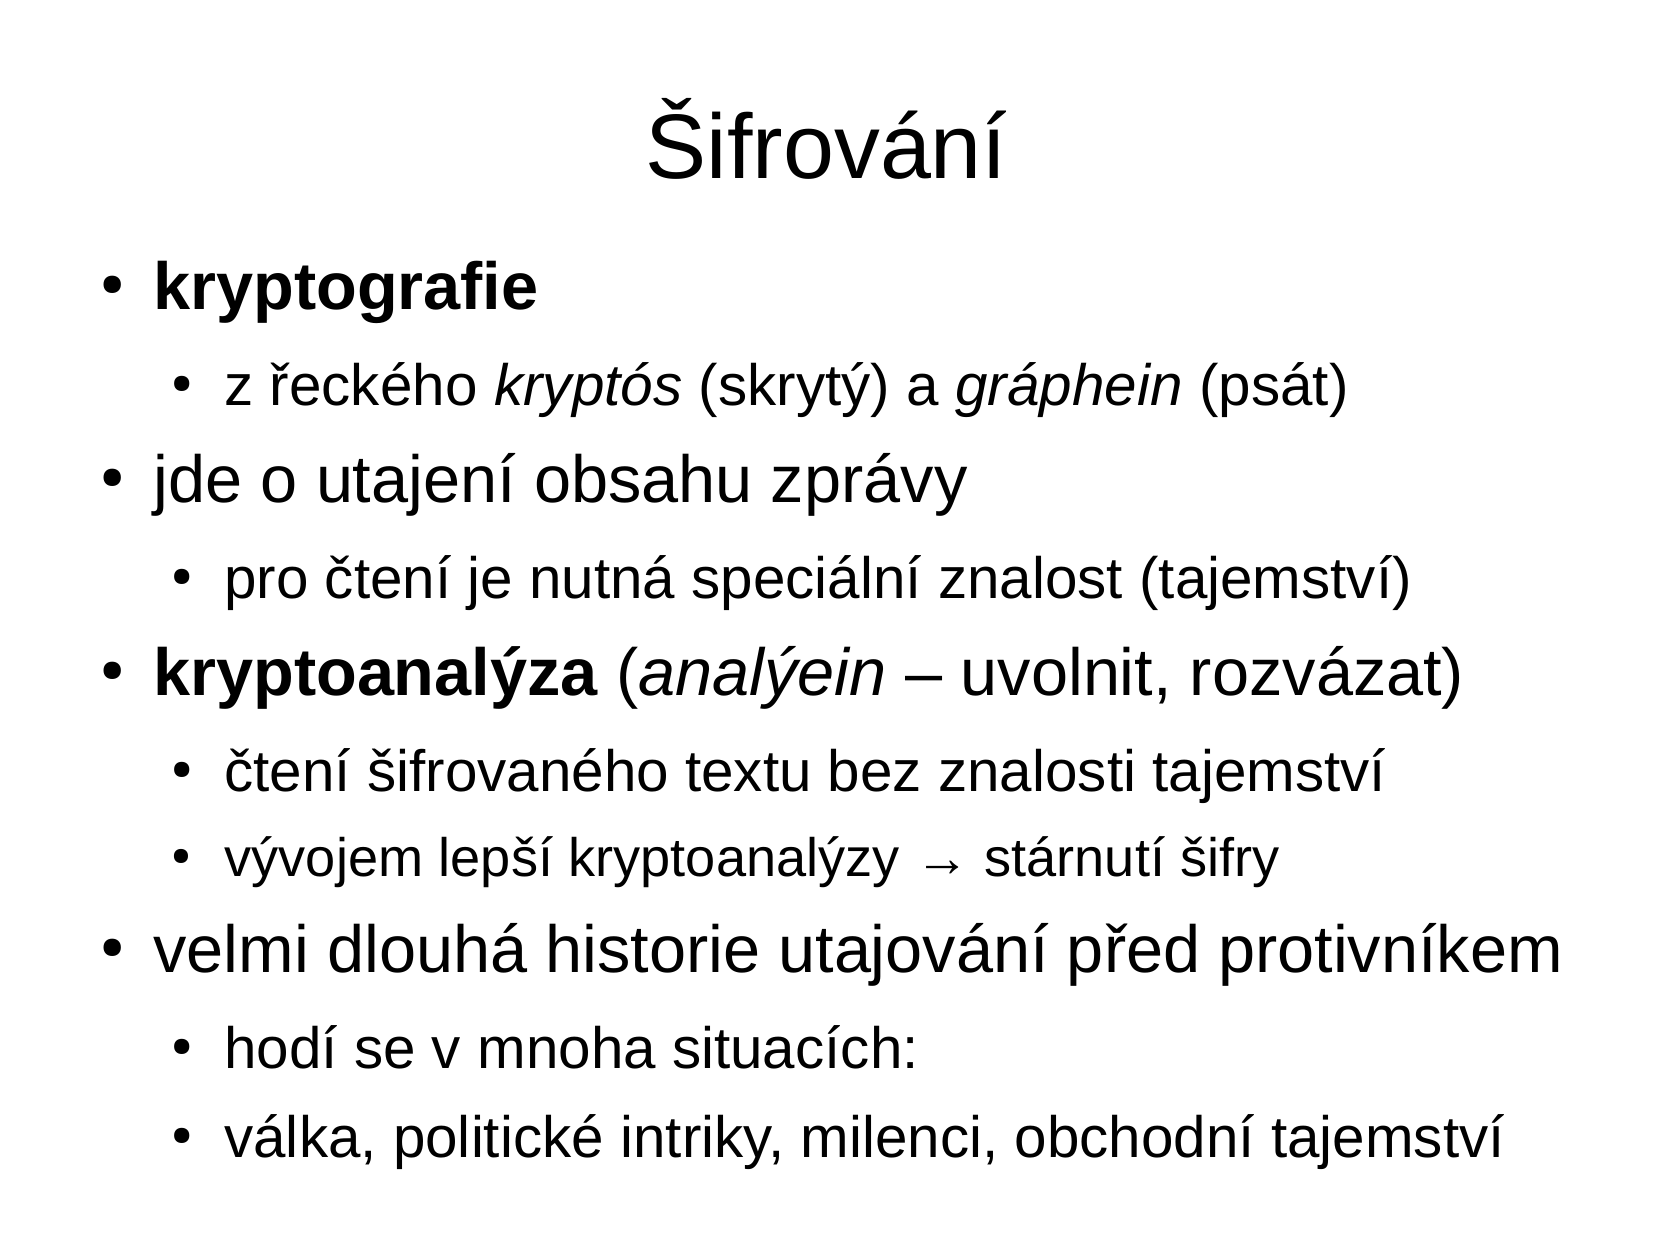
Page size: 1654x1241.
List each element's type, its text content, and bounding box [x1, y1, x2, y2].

title Šifrování [82, 50, 1571, 244]
list kryptografie z řeckého kryptós (skrytý) a gráphein (psát) jde o utajení obsahu zprávy pro čtení je nutná speciální znalost (tajemství) kryptoanalýza (analýein – uvolnit, rozvázat) čtení šifrovaného textu bez znalosti tajemství vývojem lepší kryptoanalýzy → stárnutí šifry velmi dlouhá historie utajování před protivníkem hodí se v mnoha situacích: válka, politické intriky, milenci, obchodní tajemství [82, 248, 1571, 1170]
